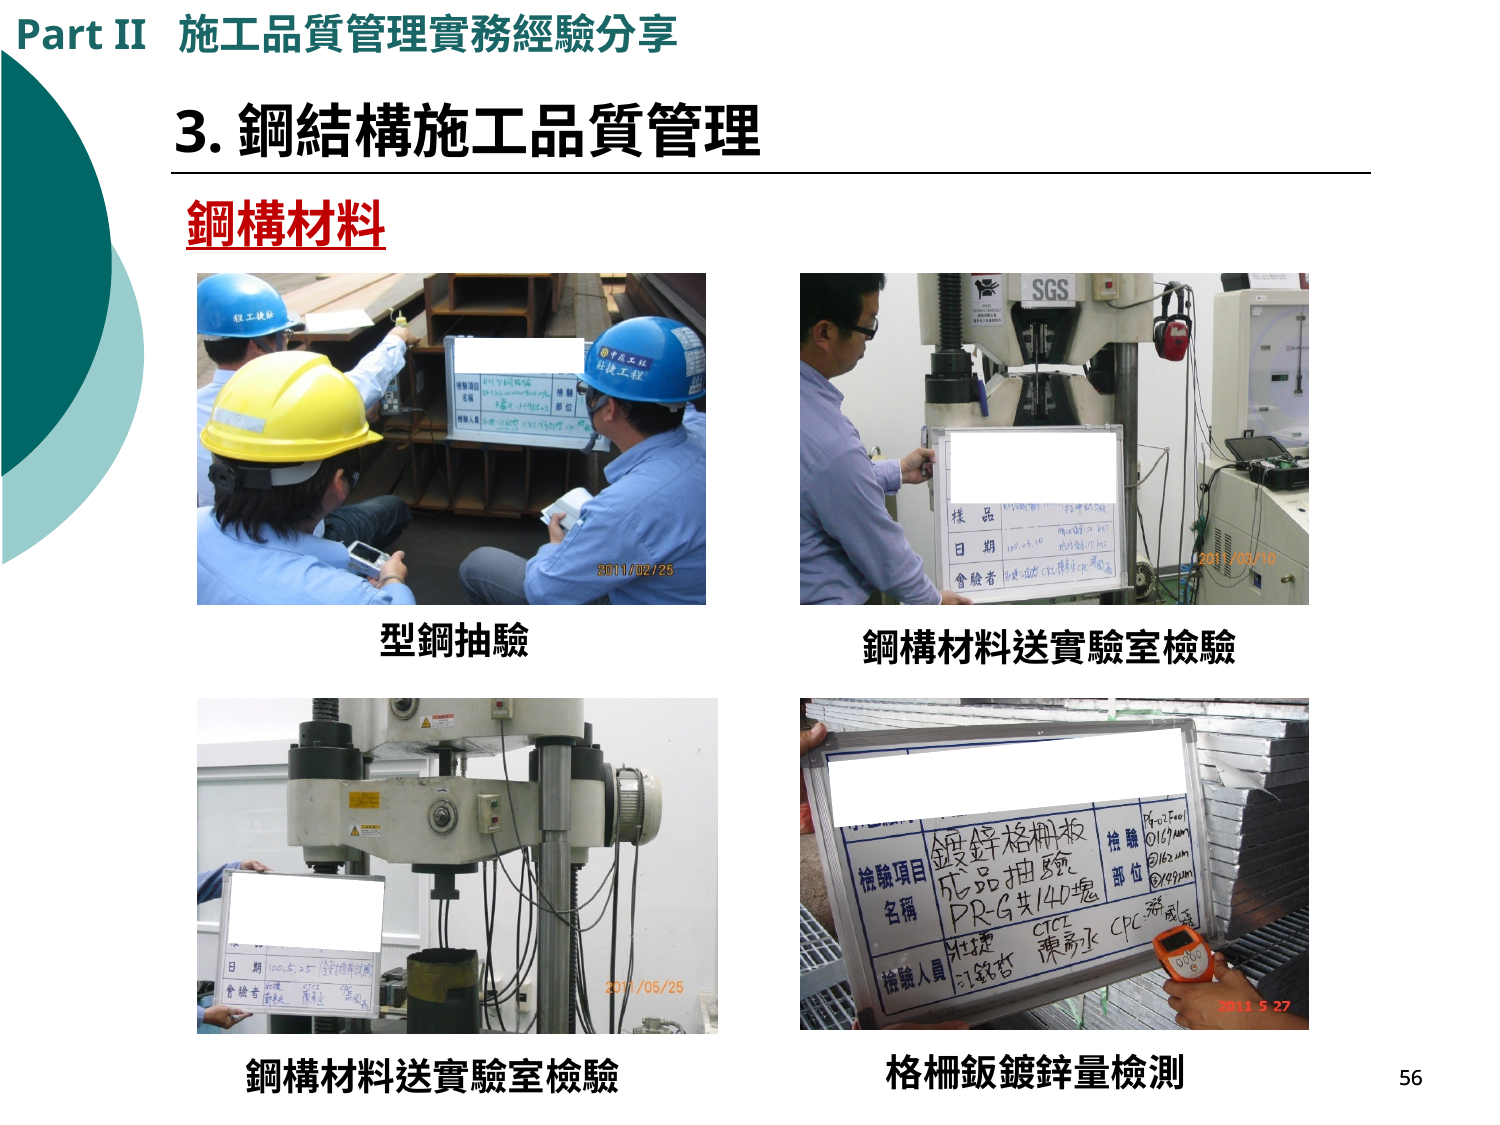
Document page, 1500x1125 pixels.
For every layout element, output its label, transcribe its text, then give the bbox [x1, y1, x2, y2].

text_box 鋼構材料 [171, 185, 760, 261]
text_box [827, 727, 1187, 828]
text_box Part II 施工品質管理實務經驗分享 [0, 0, 727, 67]
text_box 鋼構材料送實驗室檢驗 [847, 616, 1261, 676]
text_box 格柵鈑鍍鋅量檢測 [870, 1041, 1226, 1102]
picture [800, 273, 1309, 605]
text_box 型鋼抽驗 [289, 609, 620, 670]
text_box [228, 872, 385, 953]
text_box 鋼構材料送實驗室檢驗 [230, 1045, 644, 1106]
text_box 3.鋼結構施工品質管理 [159, 78, 1376, 181]
picture [800, 698, 1309, 1030]
picture [197, 698, 718, 1034]
picture [197, 273, 706, 605]
text_box [950, 432, 1117, 504]
text_box [454, 338, 585, 374]
